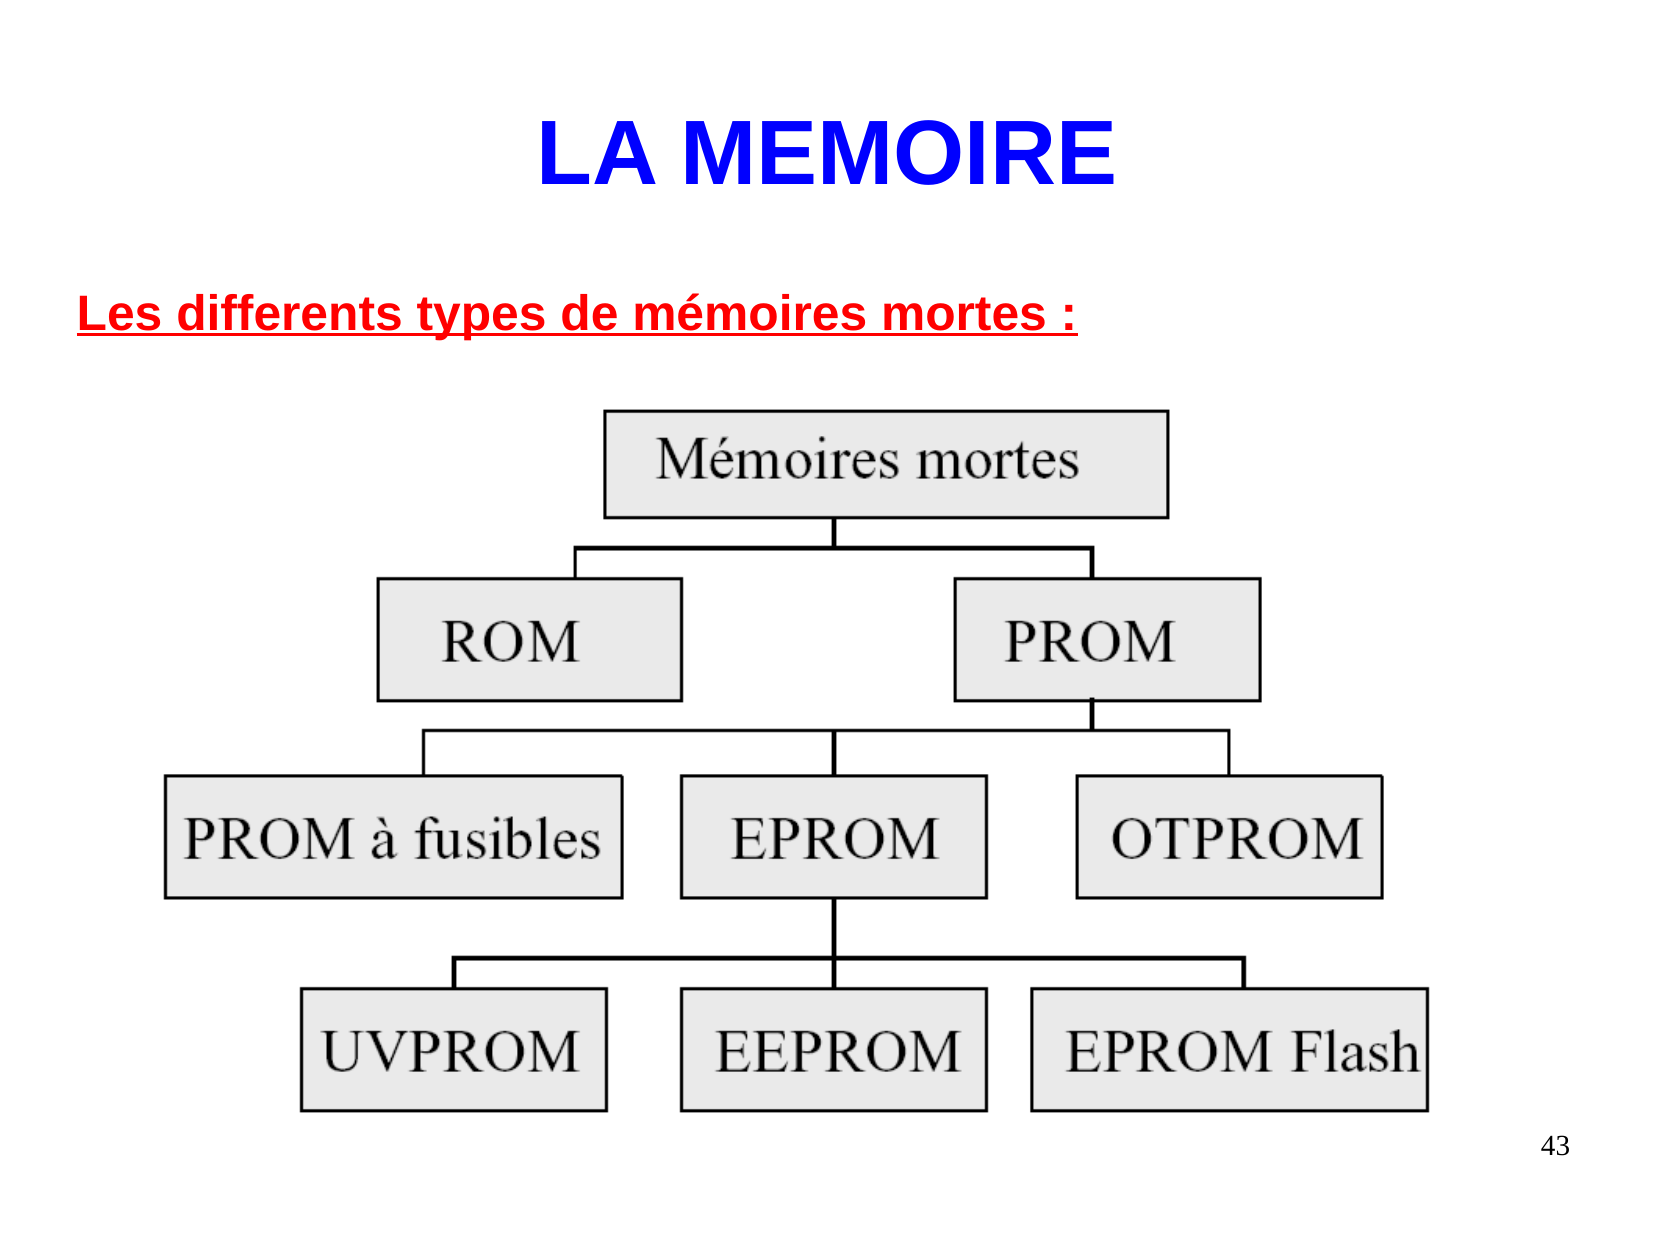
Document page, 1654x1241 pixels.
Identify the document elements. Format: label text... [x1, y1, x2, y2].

picture [147, 399, 1434, 1122]
subtitle Les differents types de mémoires mortes : [76, 256, 1565, 369]
title LA MEMOIRE [0, 49, 1654, 257]
